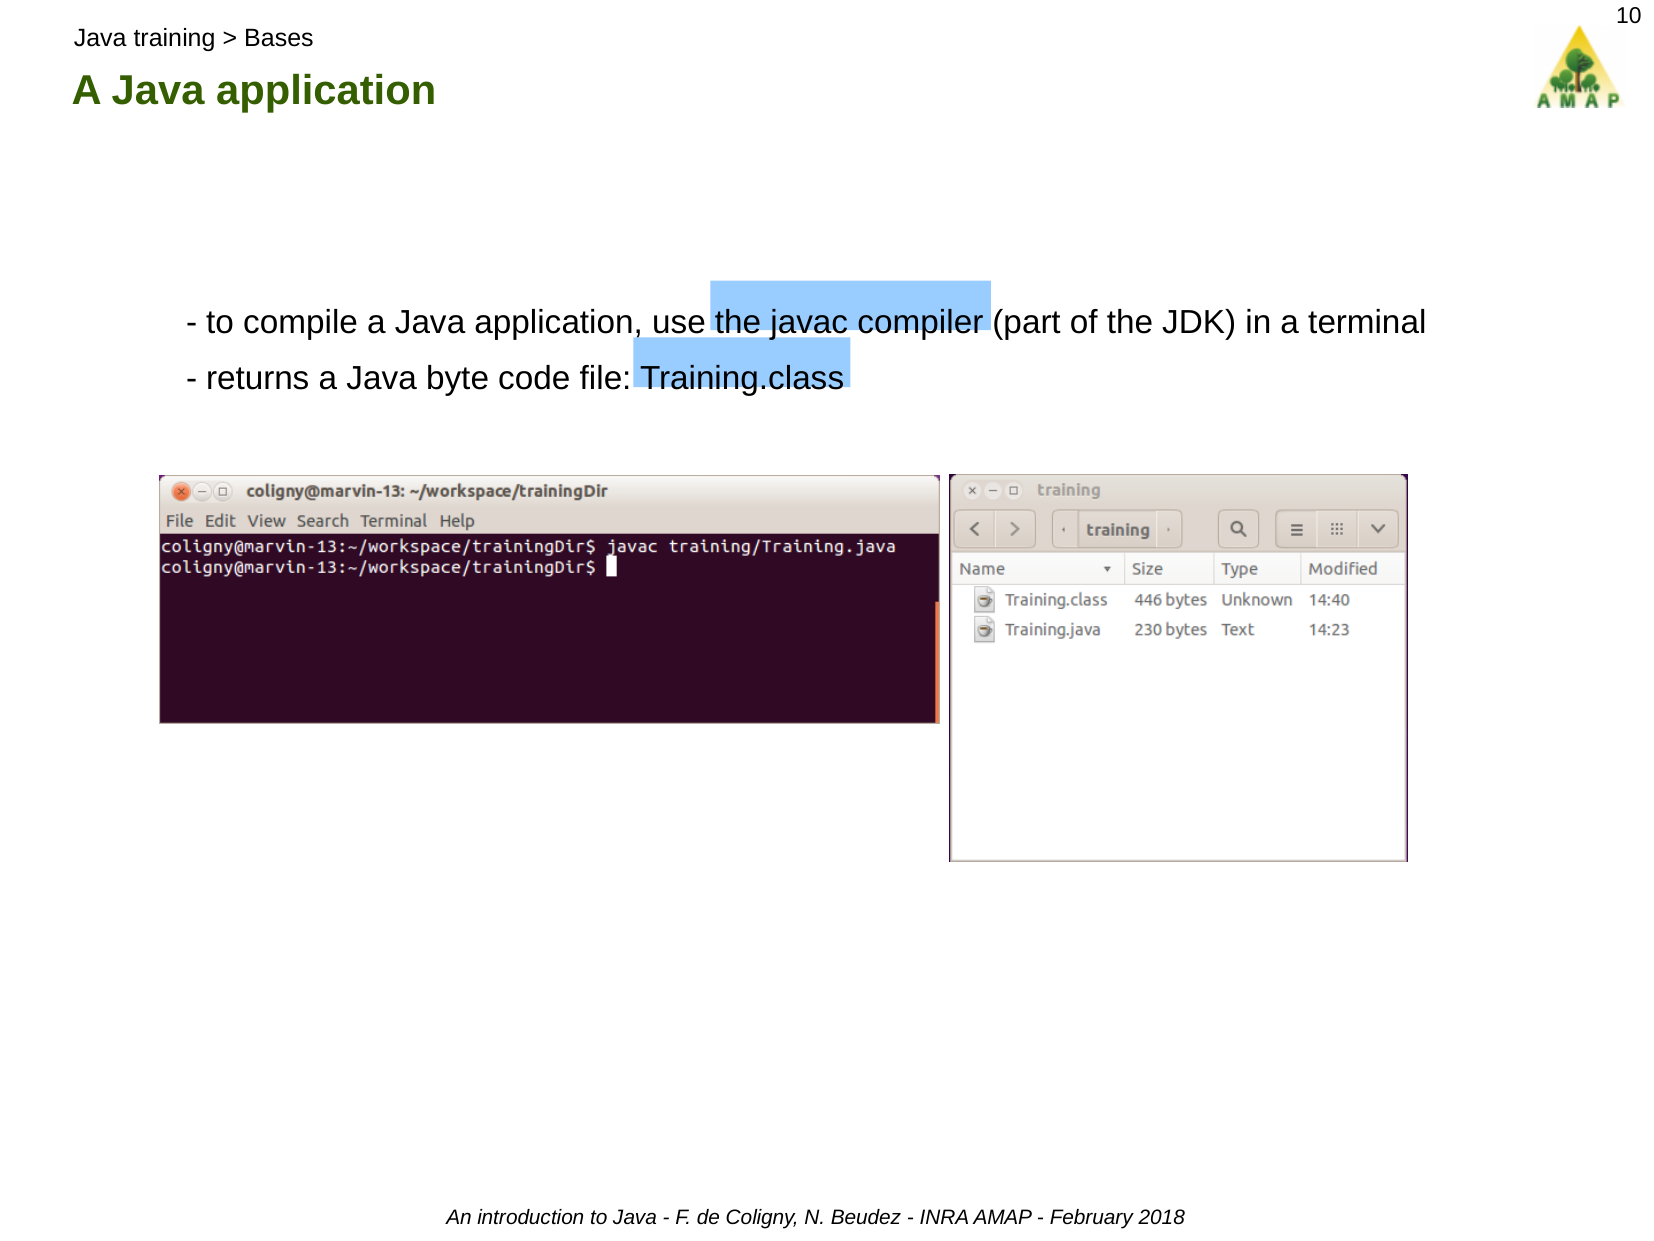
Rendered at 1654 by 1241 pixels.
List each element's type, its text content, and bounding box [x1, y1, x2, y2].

text_box Java training > Bases [59, 16, 1004, 60]
picture [949, 474, 1408, 862]
picture [159, 475, 940, 724]
picture [1533, 25, 1627, 108]
text_box - to compile a Java application, use the javac compiler (part of the JDK) in a terminal - returns a Java byte code file: Training.class [171, 278, 1613, 387]
text_box A Java application [56, 59, 1120, 121]
